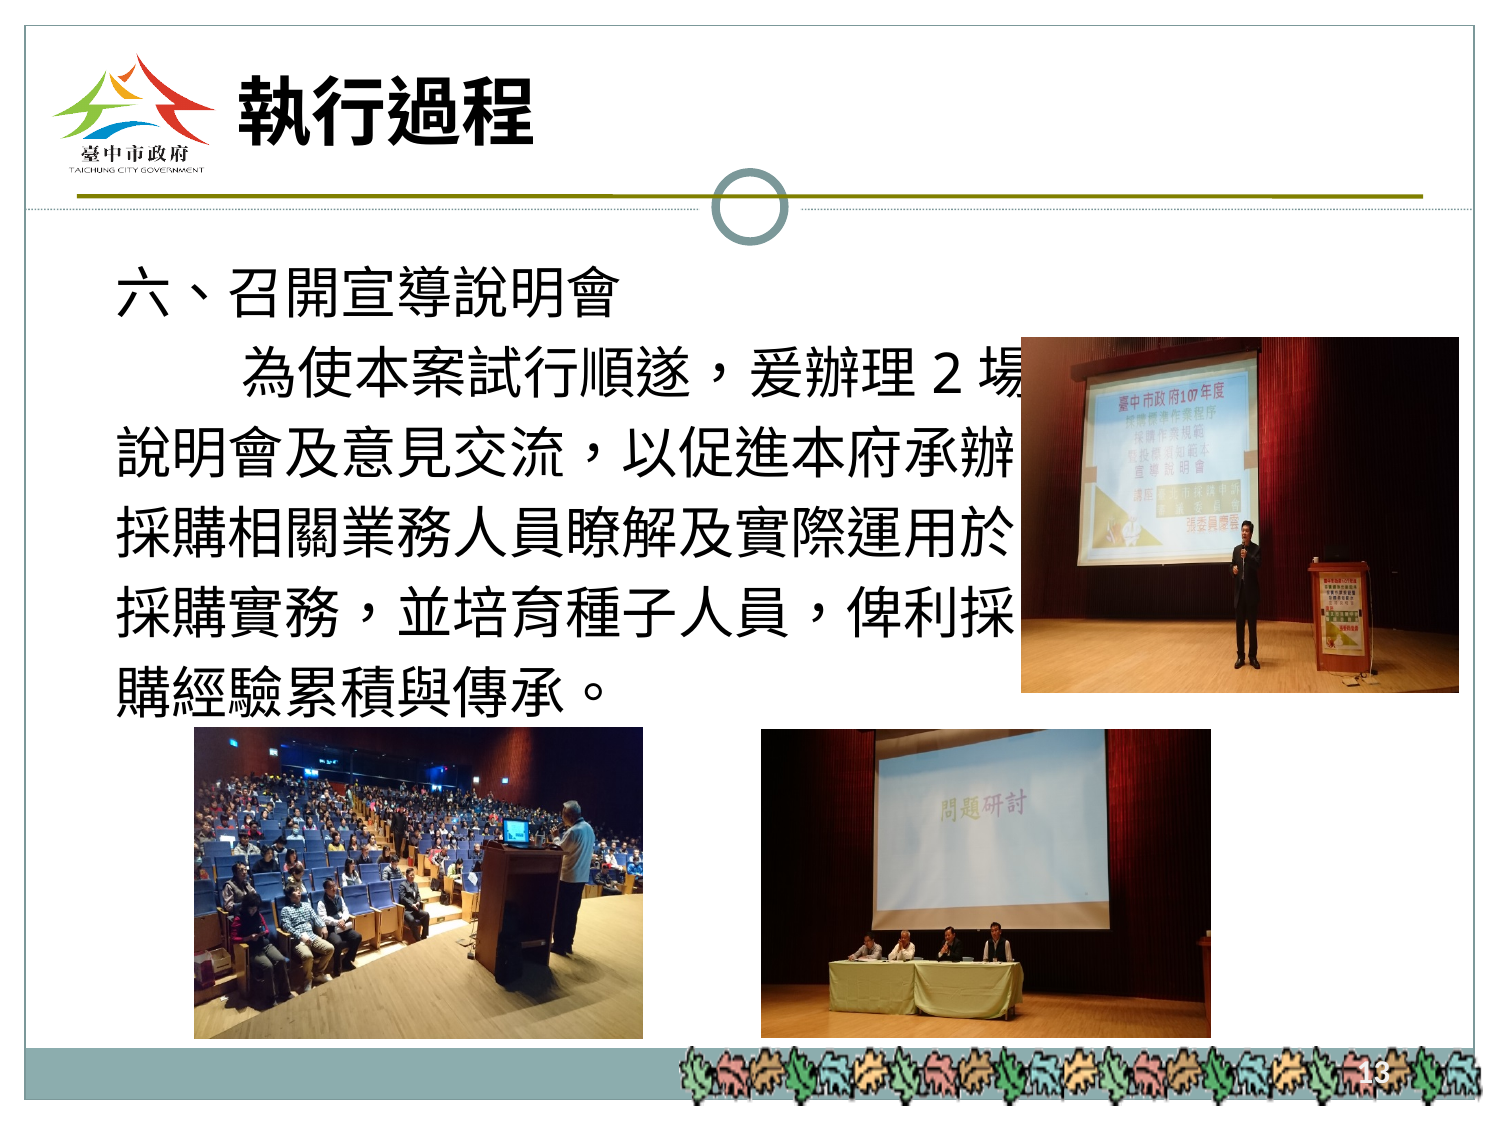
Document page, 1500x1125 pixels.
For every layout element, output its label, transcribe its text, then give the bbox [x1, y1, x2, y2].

picture [194, 727, 643, 1039]
title 執行過程 [49, 37, 1450, 162]
picture [761, 729, 1211, 1038]
picture [679, 1046, 1335, 1106]
picture [1411, 1046, 1483, 1106]
picture [1021, 338, 1459, 693]
picture [49, 42, 218, 183]
text_box [1335, 1033, 1411, 1106]
list 六、召開宣導說明會 為使本案試行順遂，爰辦理2場 說明會及意見交流，以促進本府承辦 採購相關業務人員瞭解及實際運用於 採購實務，並培育種子人員，俾利採 購經驗累積與傳承。 [100, 249, 1447, 1047]
